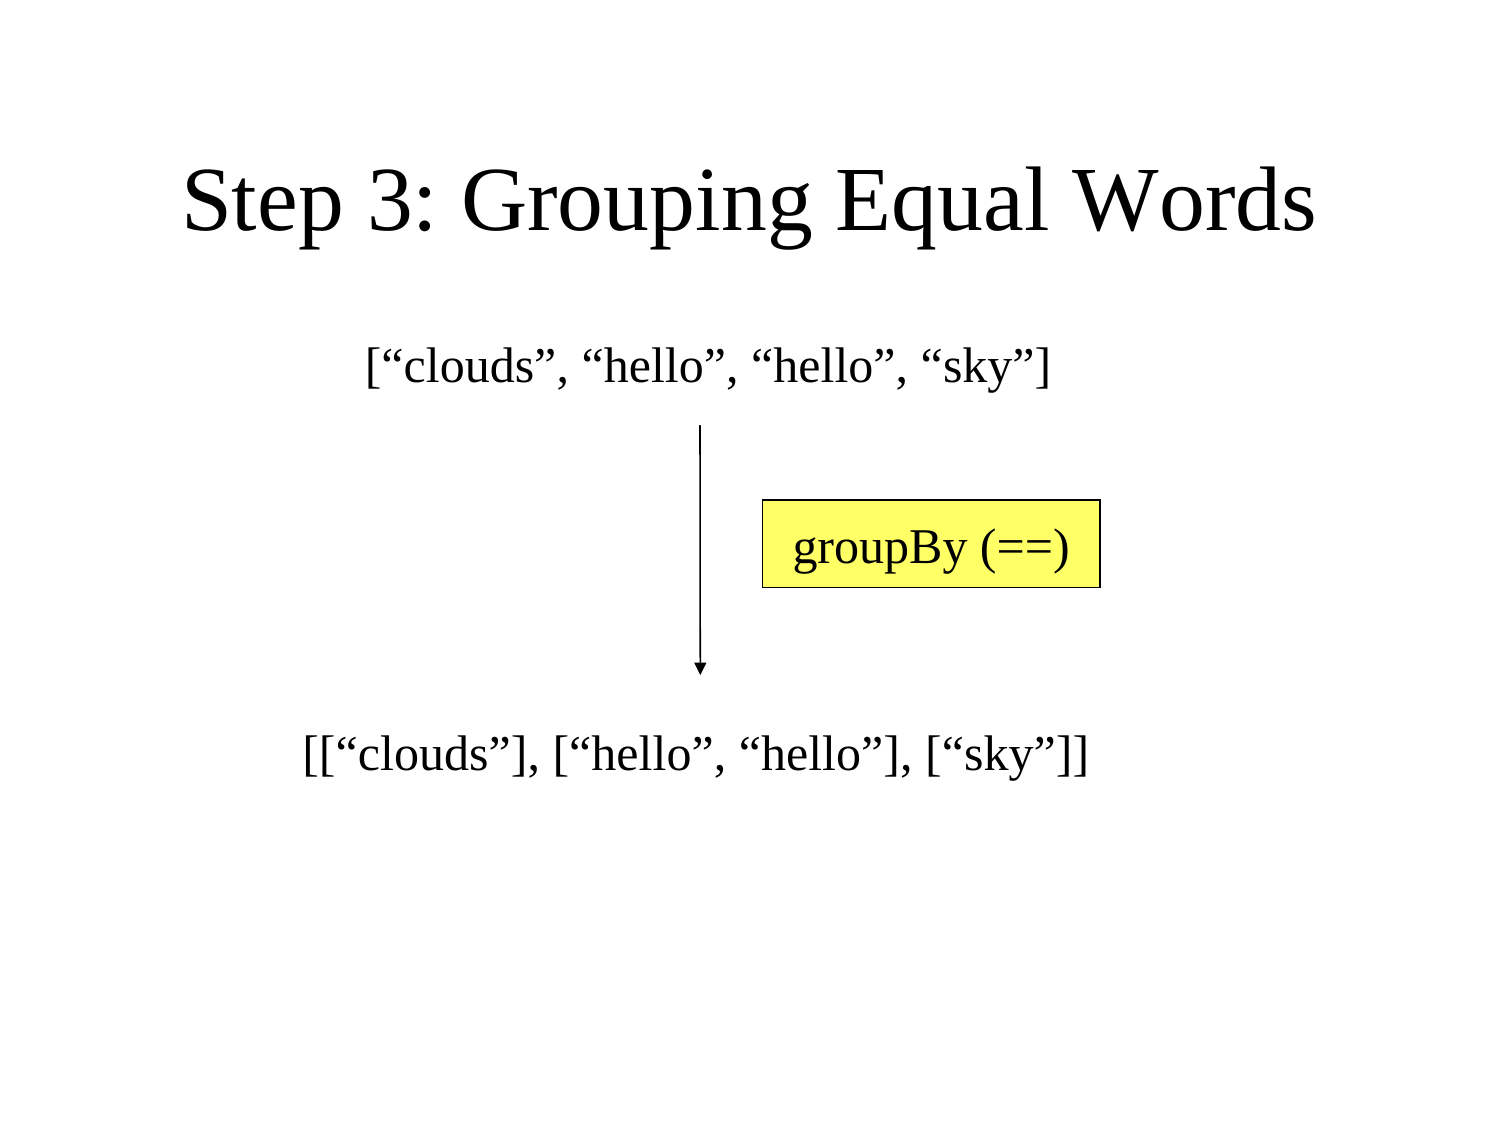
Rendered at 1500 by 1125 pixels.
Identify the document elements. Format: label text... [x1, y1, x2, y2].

text_box [[“clouds”], [“hello”, “hello”], [“sky”]] [287, 712, 1126, 788]
text_box [“clouds”, “hello”, “hello”, “sky”] [350, 324, 1101, 401]
text_box groupBy (==) [762, 499, 1100, 588]
title Step 3: Grouping Equal Words [112, 99, 1388, 288]
